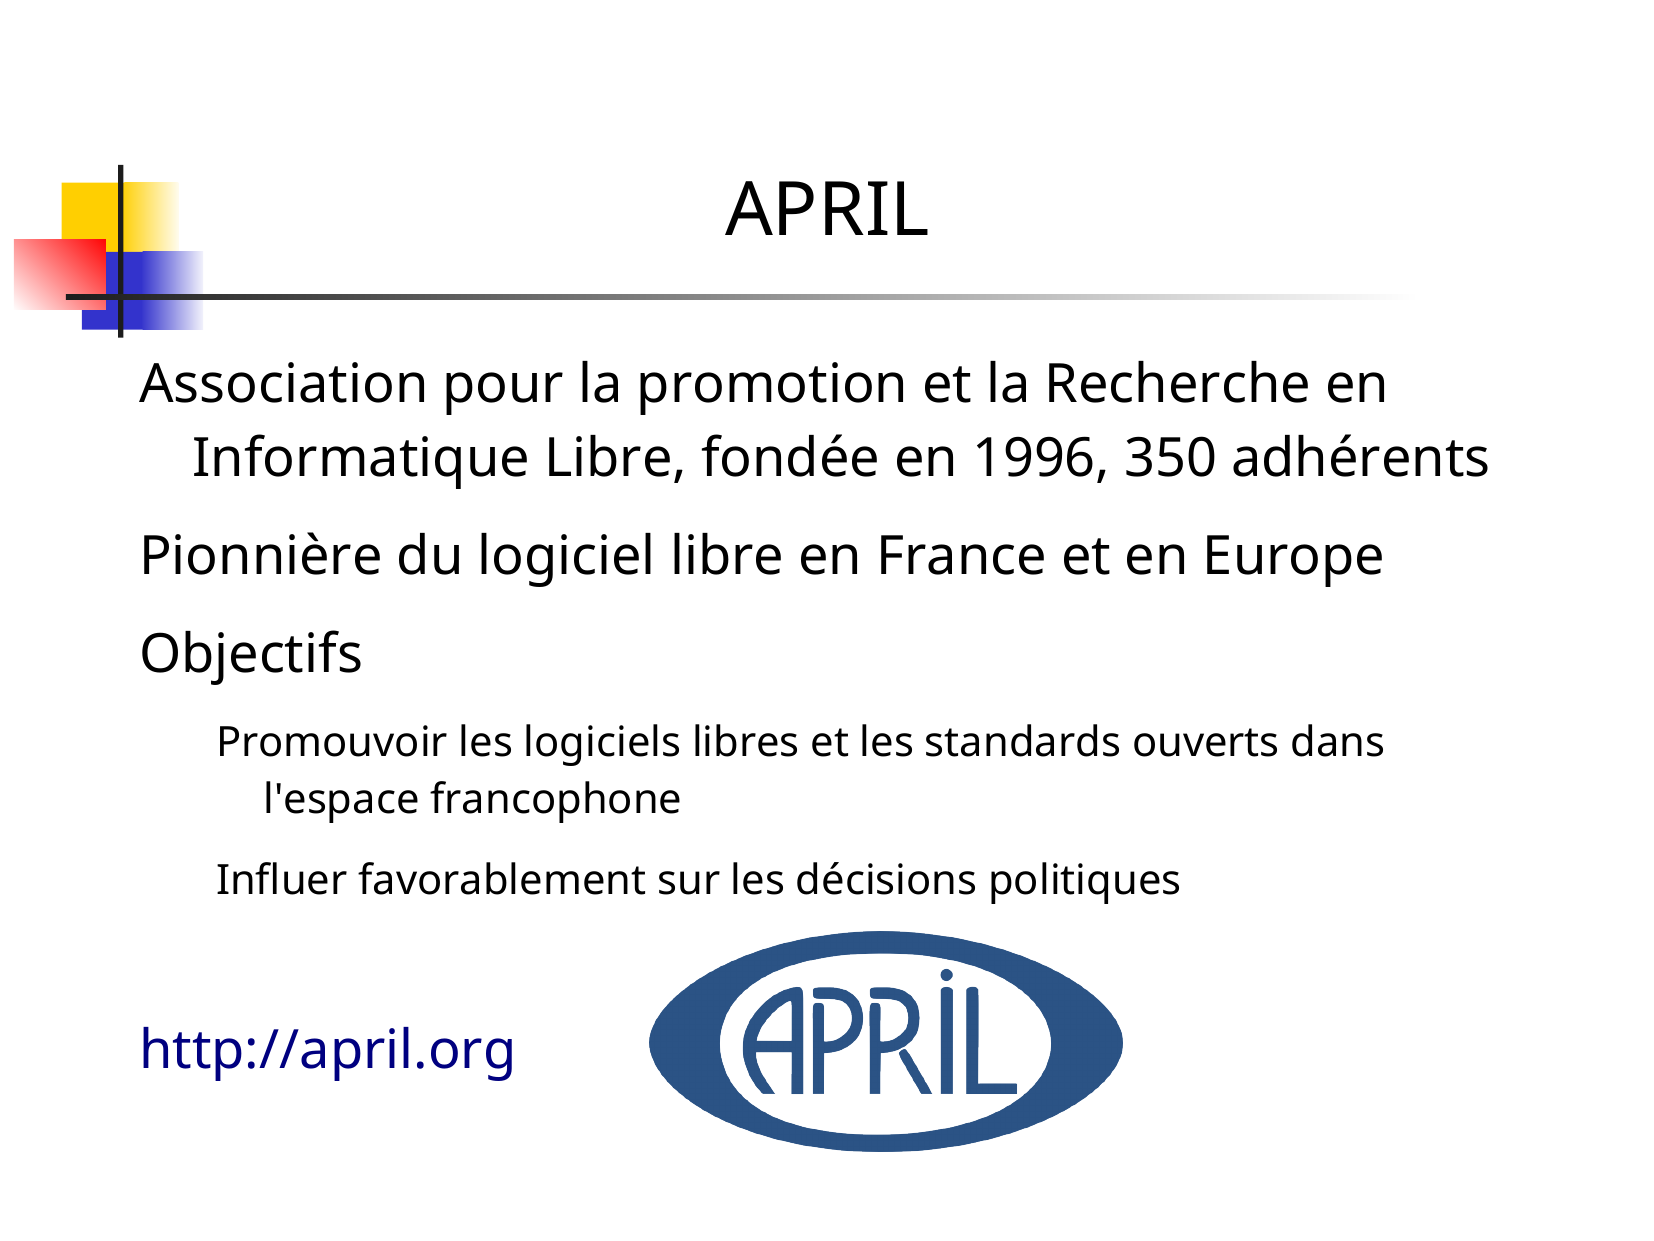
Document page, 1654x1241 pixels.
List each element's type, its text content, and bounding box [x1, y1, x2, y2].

picture [649, 931, 1123, 1152]
list Association pour la promotion et la Recherche en Informatique Libre, fondée en 1996, 350 adhérents Pionnière du logiciel libre en France et en Europe Objectifs Promouvoir les logiciels libres et les standards ouverts dans l'espace francophone Influer favorablement sur les décisions politiques http://april.org [121, 344, 1534, 1127]
title APRIL [121, 102, 1534, 311]
